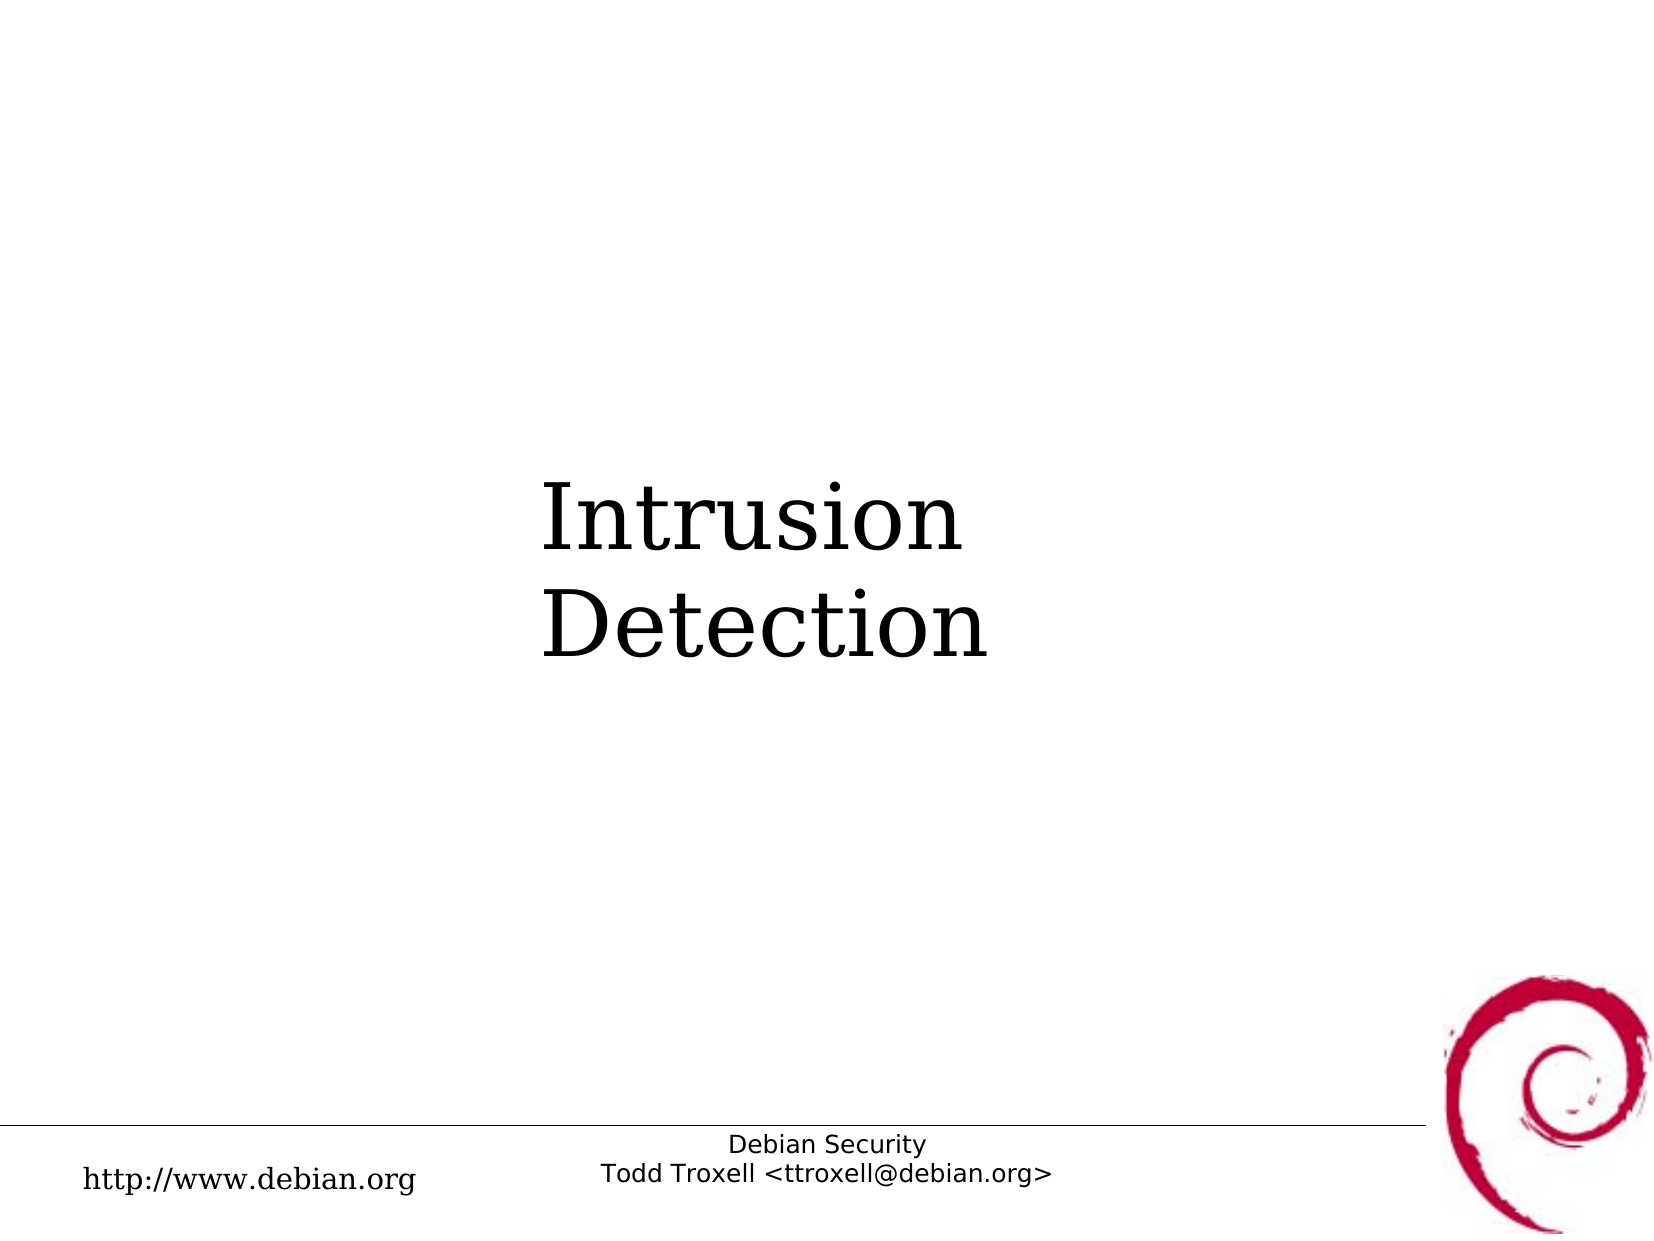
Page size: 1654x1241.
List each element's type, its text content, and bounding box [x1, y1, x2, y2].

picture [1443, 975, 1654, 1234]
text_box Intrusion Detection [525, 457, 1238, 686]
